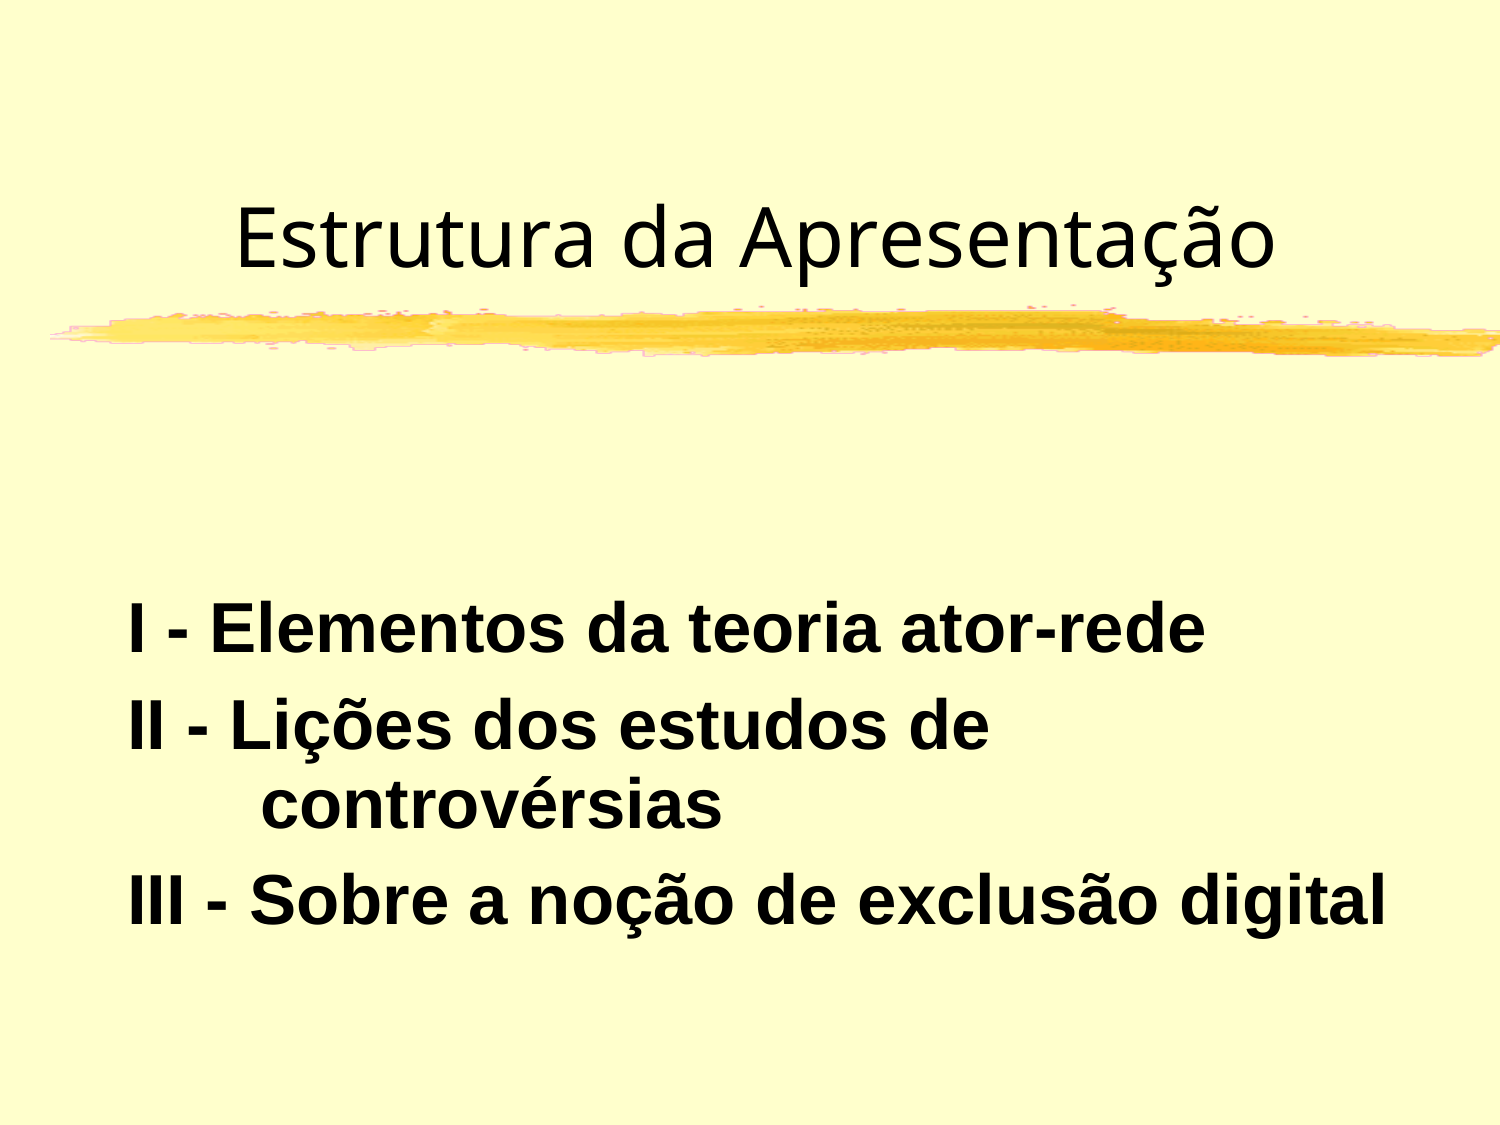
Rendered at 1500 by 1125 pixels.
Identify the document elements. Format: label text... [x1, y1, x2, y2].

subtitle I - Elementos da teoria ator-rede II - Lições dos estudos de controvérsias III - Sobre a noção de exclusão digital [112, 387, 1425, 1125]
picture [50, 299, 1500, 368]
title Estrutura da Apresentação [24, 137, 1488, 300]
